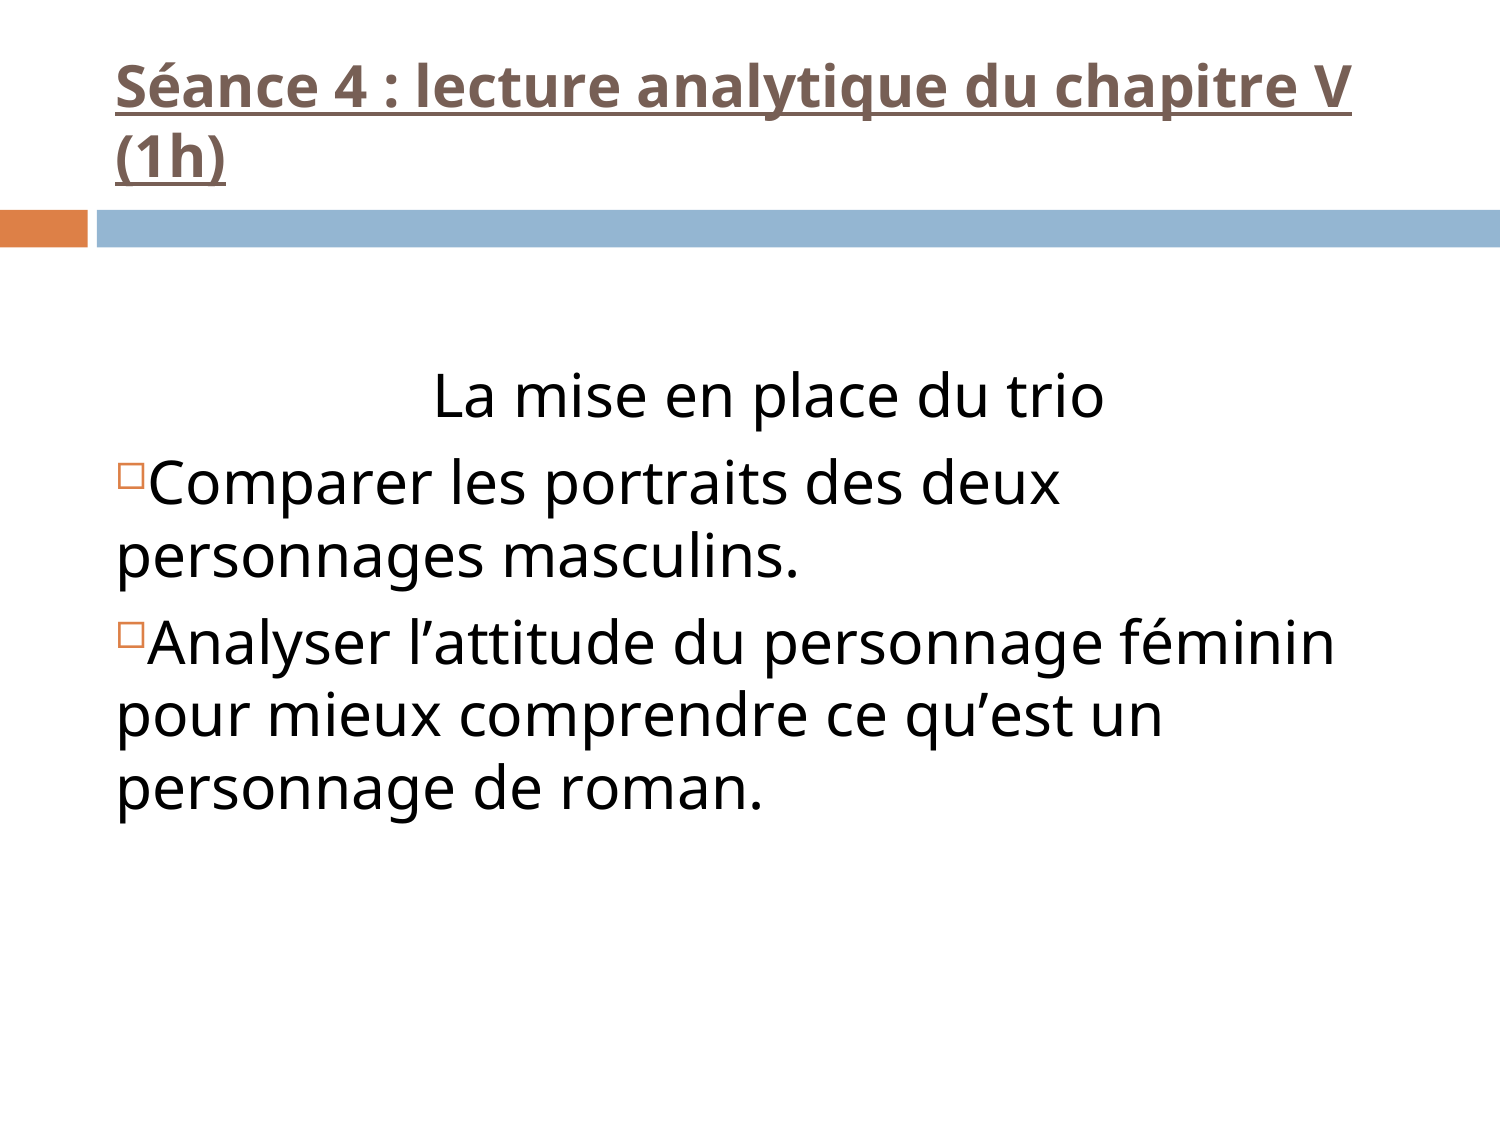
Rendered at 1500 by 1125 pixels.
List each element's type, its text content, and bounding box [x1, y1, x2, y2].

list La mise en place du trio Comparer les portraits des deux personnages masculins. Analyser l’attitude du personnage féminin pour mieux comprendre ce qu’est un personnage de roman. [100, 262, 1438, 1001]
title Séance 4 : lecture analytique du chapitre V (1h) [100, 37, 1438, 201]
